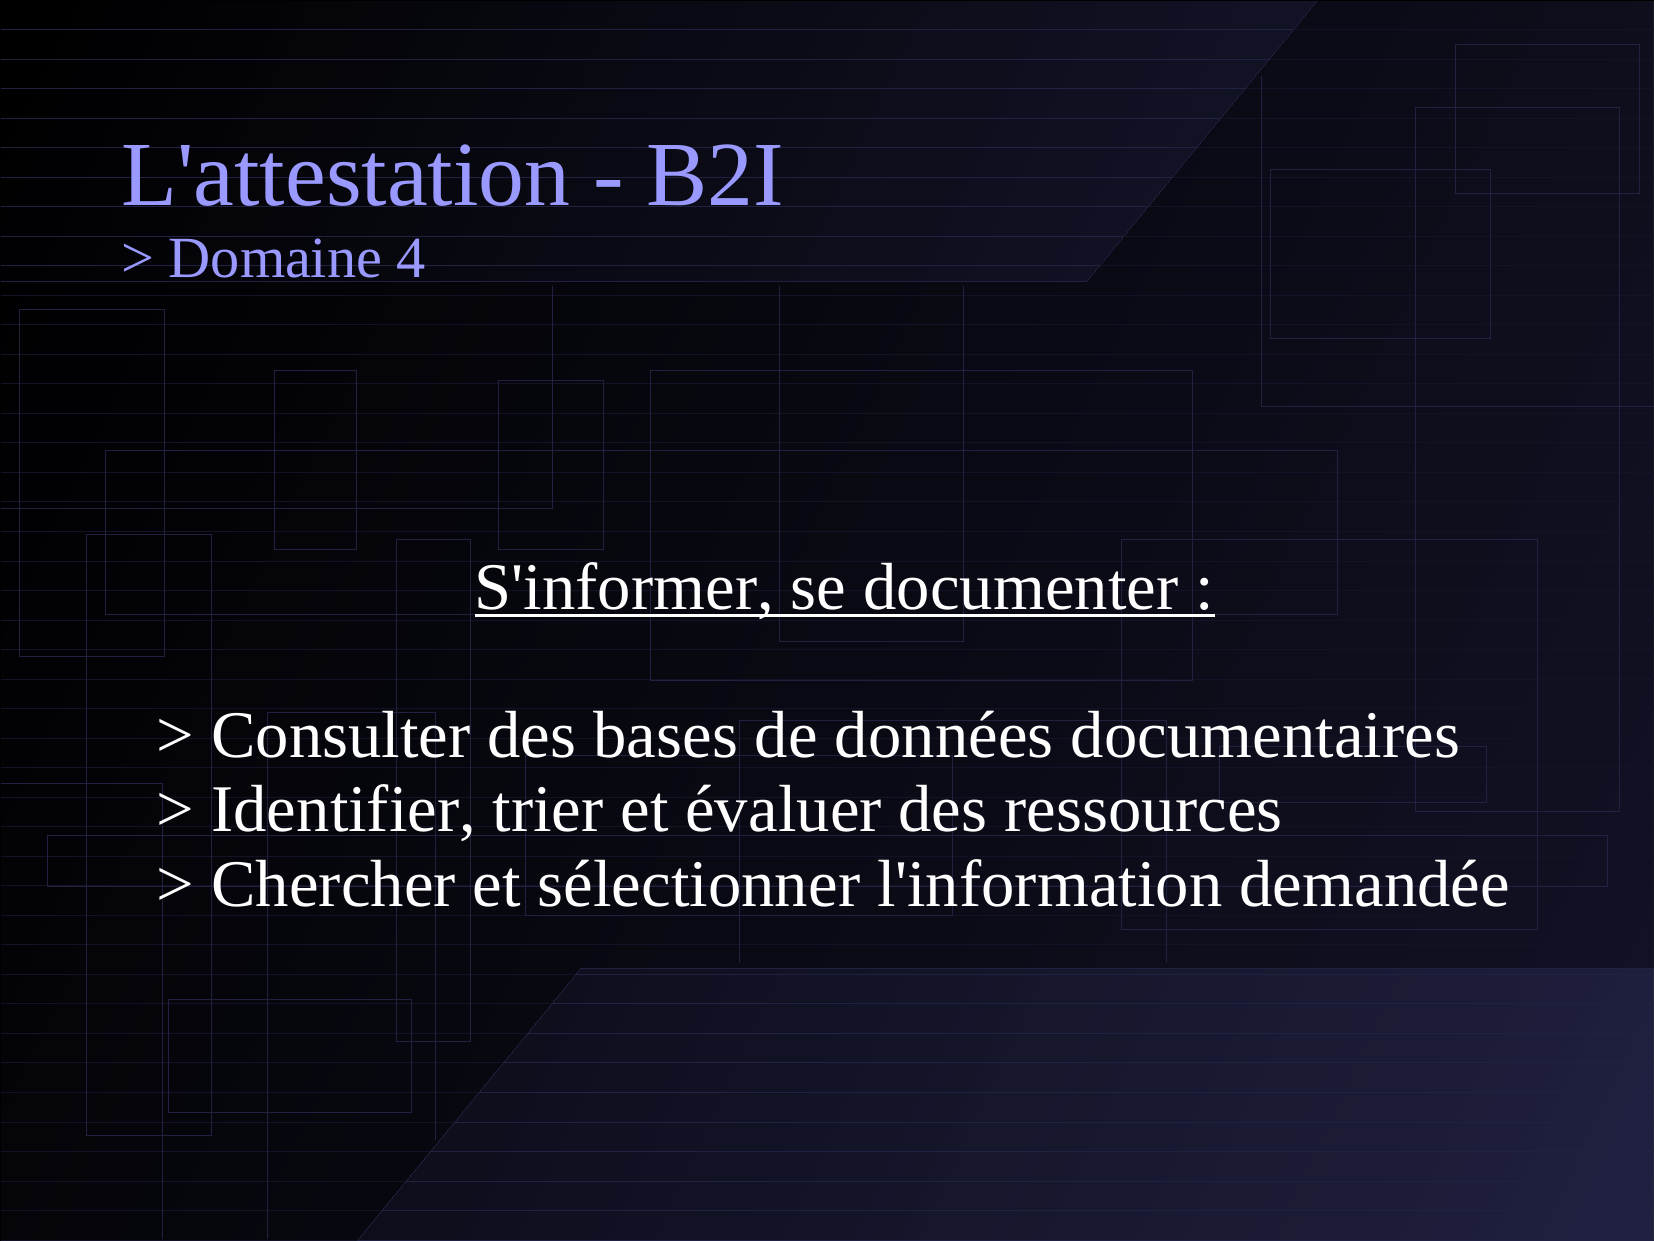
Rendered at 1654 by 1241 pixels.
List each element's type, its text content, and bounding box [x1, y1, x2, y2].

title L'attestation - B2I > Domaine 4 [121, 102, 1534, 311]
subtitle S'informer, se documenter : > Consulter des bases de données documentaires > Identifier, trier et évaluer des ressources > Chercher et sélectionner l'information demandée [121, 344, 1534, 1127]
